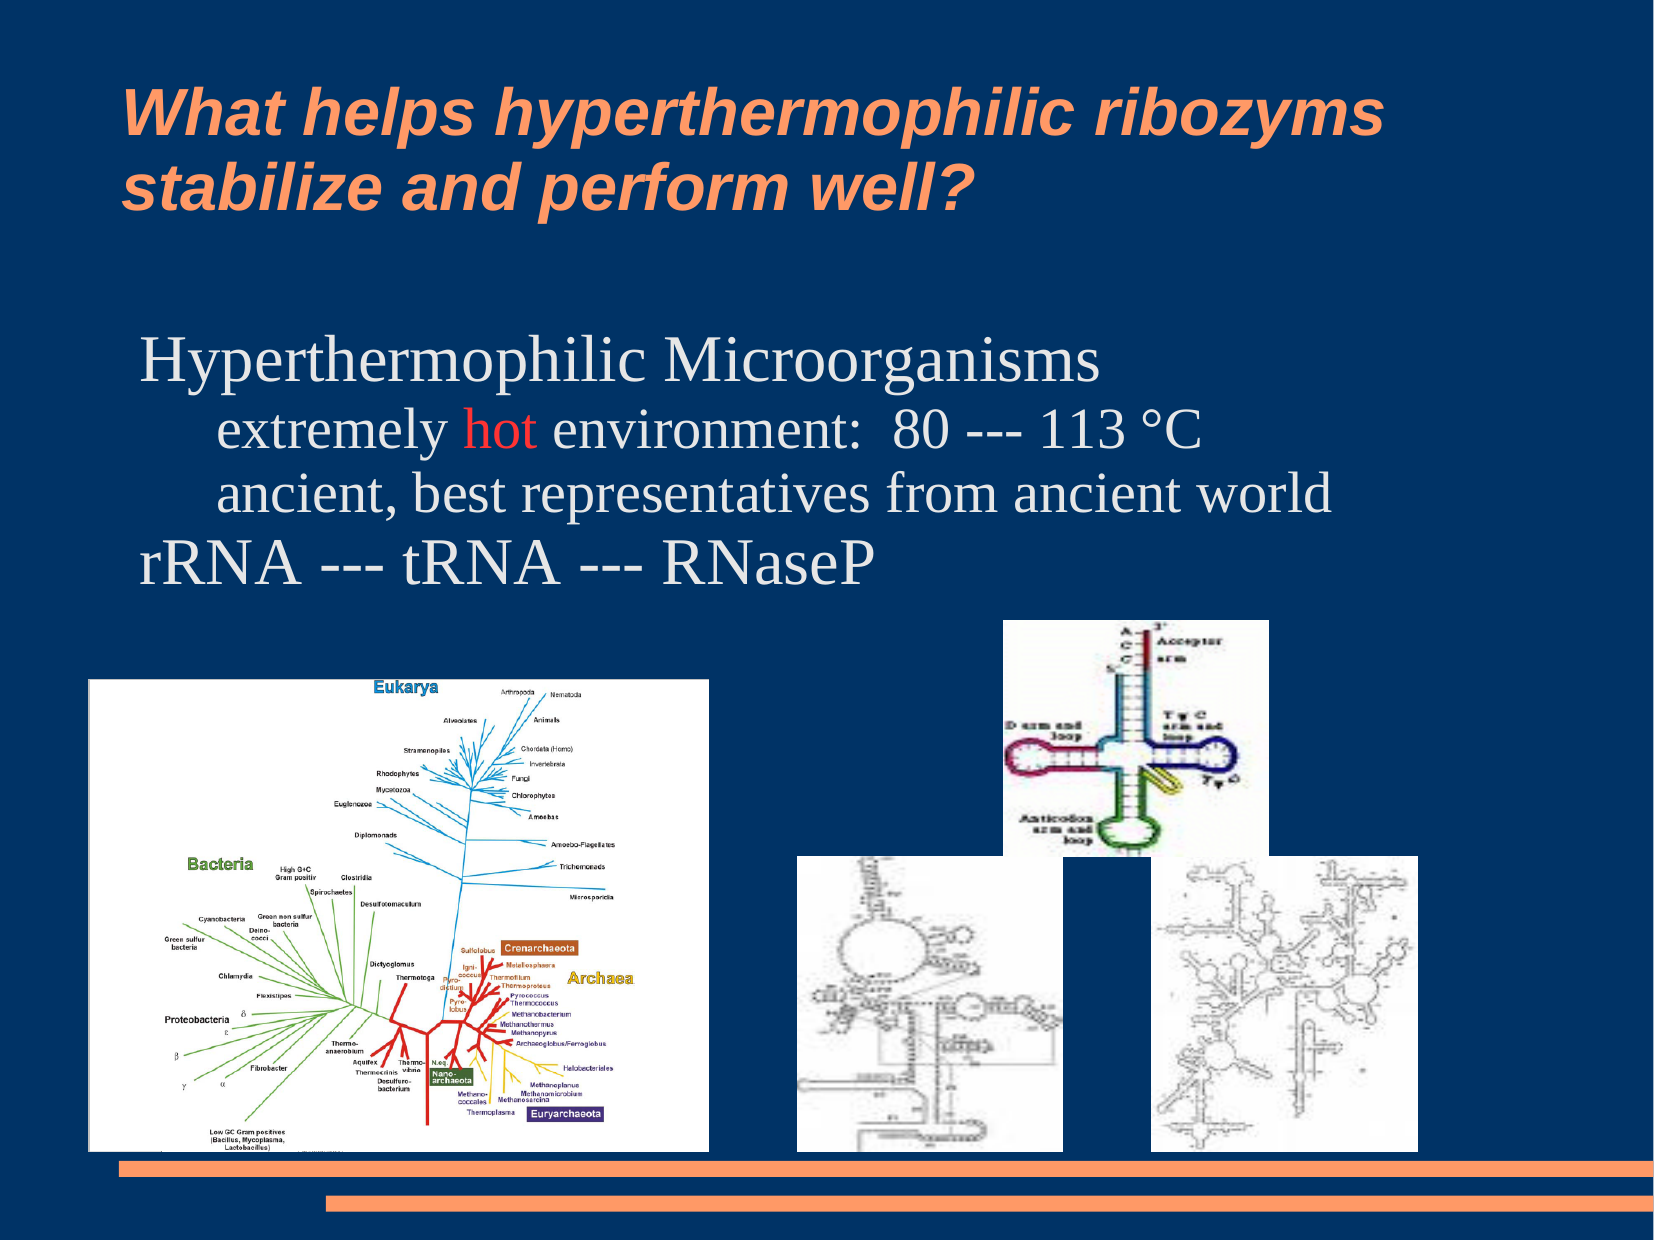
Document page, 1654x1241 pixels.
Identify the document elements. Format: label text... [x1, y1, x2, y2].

title What helps hyperthermophilic ribozyms stabilize and perform well? [121, 46, 1534, 254]
picture [797, 620, 1418, 1152]
picture [88, 679, 709, 1152]
list Hyperthermophilic Microorganisms extremely hot environment: 80 --- 113 °C ancient, best representatives from ancient world rRNA --- tRNA --- RNaseP [121, 322, 1561, 625]
